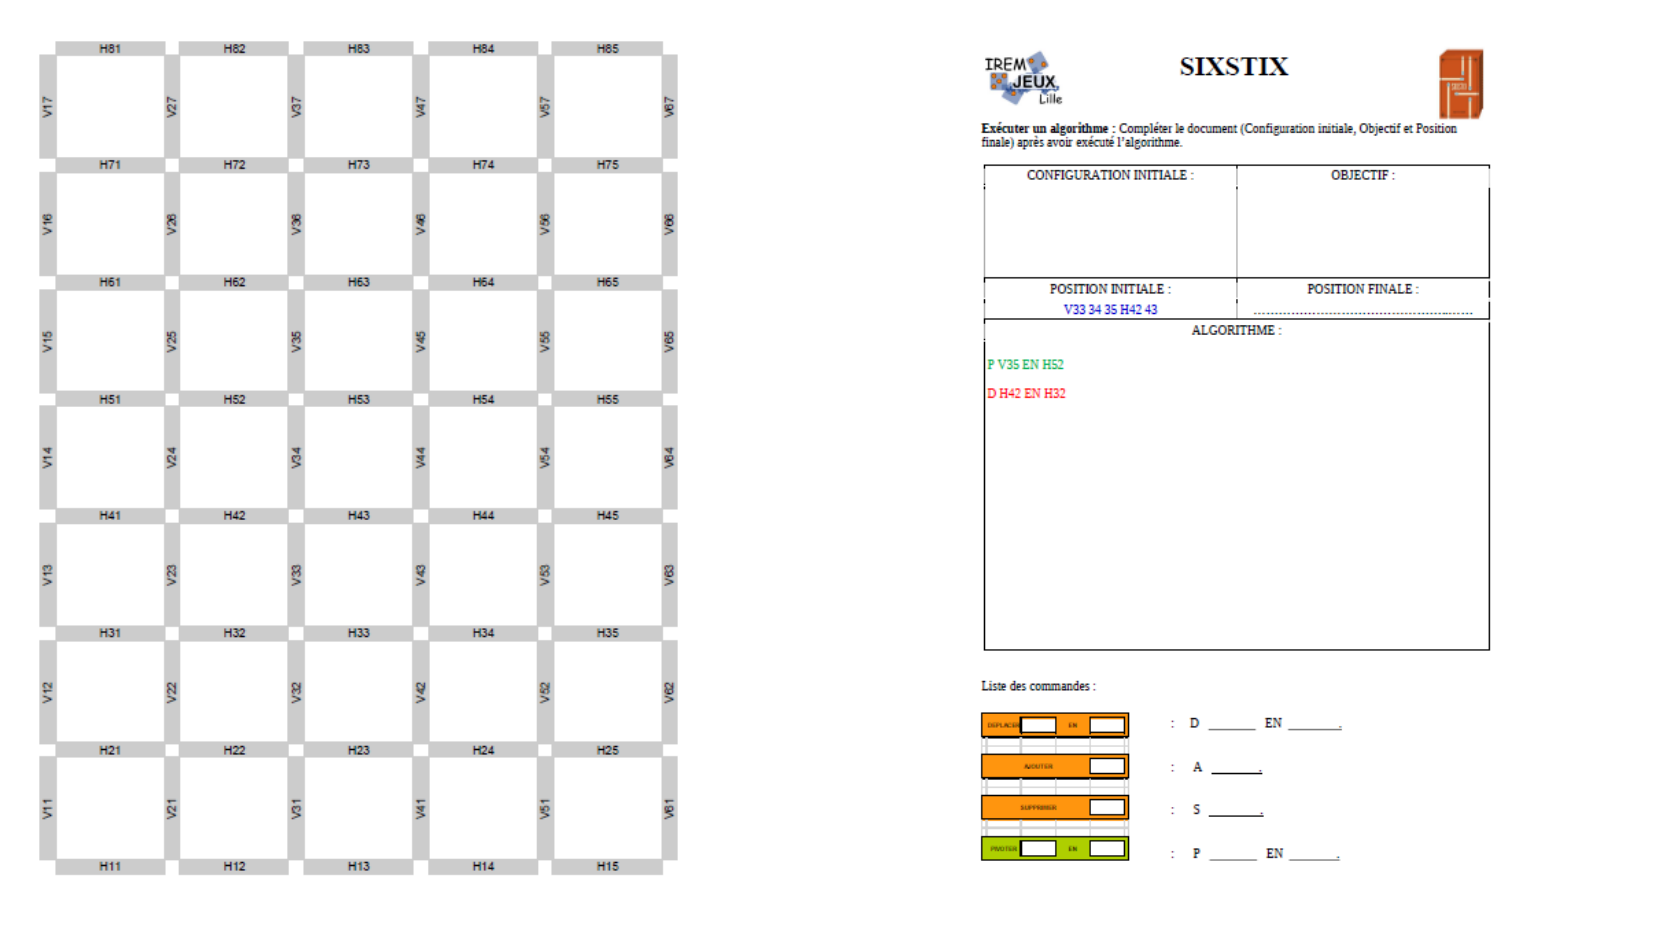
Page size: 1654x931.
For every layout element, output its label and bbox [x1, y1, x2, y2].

picture [925, 26, 1541, 898]
picture [35, 13, 686, 899]
